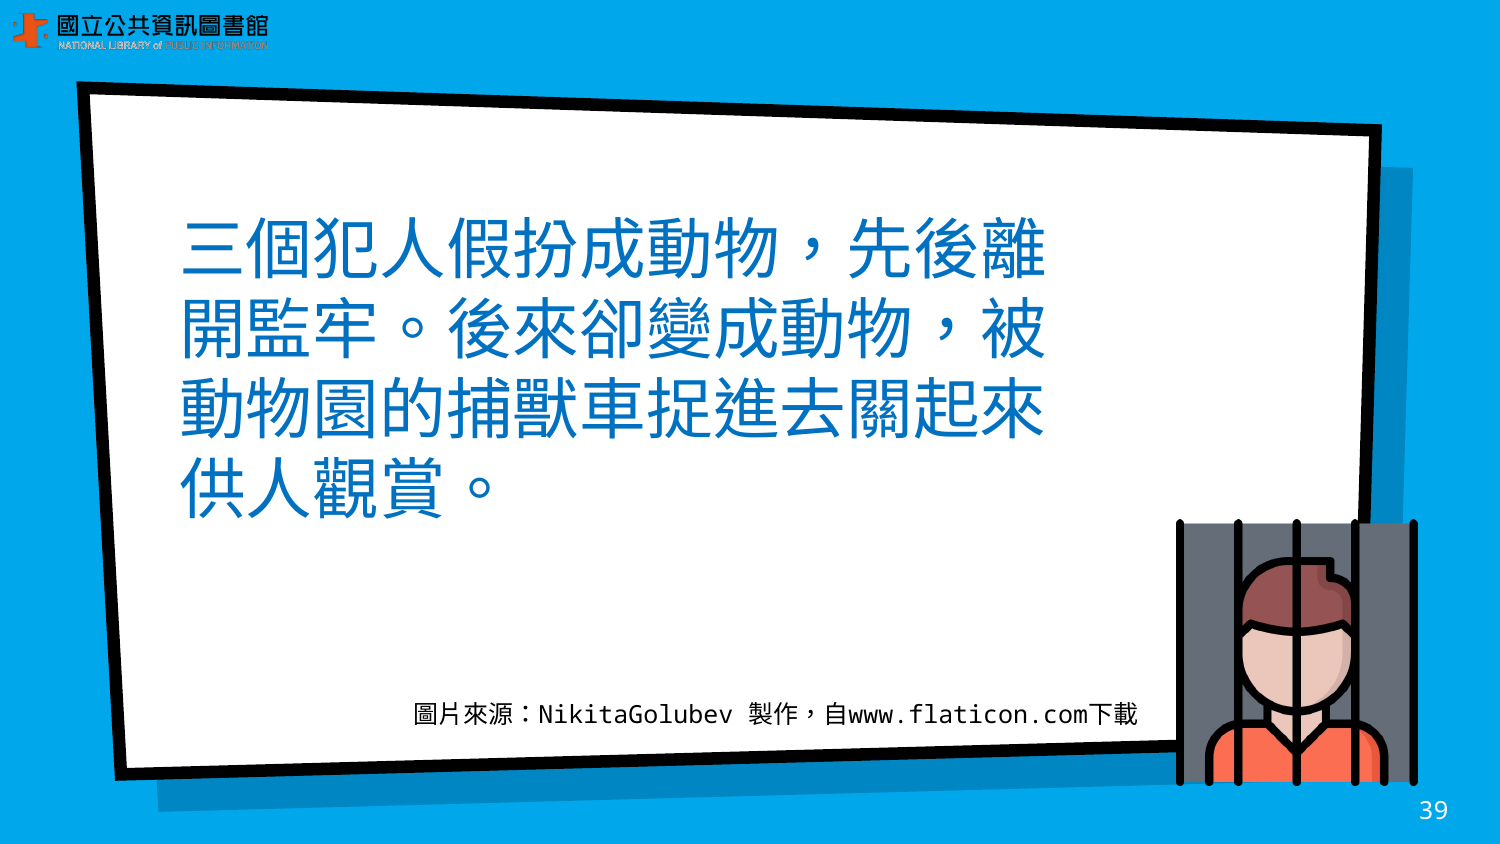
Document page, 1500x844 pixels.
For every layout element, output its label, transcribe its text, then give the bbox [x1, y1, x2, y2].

picture [59, 42, 66, 49]
picture [110, 42, 121, 49]
picture [14, 14, 46, 47]
picture [1080, 445, 1417, 785]
text_box 圖片來源：NikitaGolubev 製作，自www.flaticon.com下載 [398, 691, 1163, 775]
text_box <編號> [1403, 779, 1494, 844]
title 三個犯人假扮成動物，先後離開監牢。後來卻變成動物，被動物園的捕獸車捉進去關起來供人觀賞。 [164, 191, 1114, 317]
